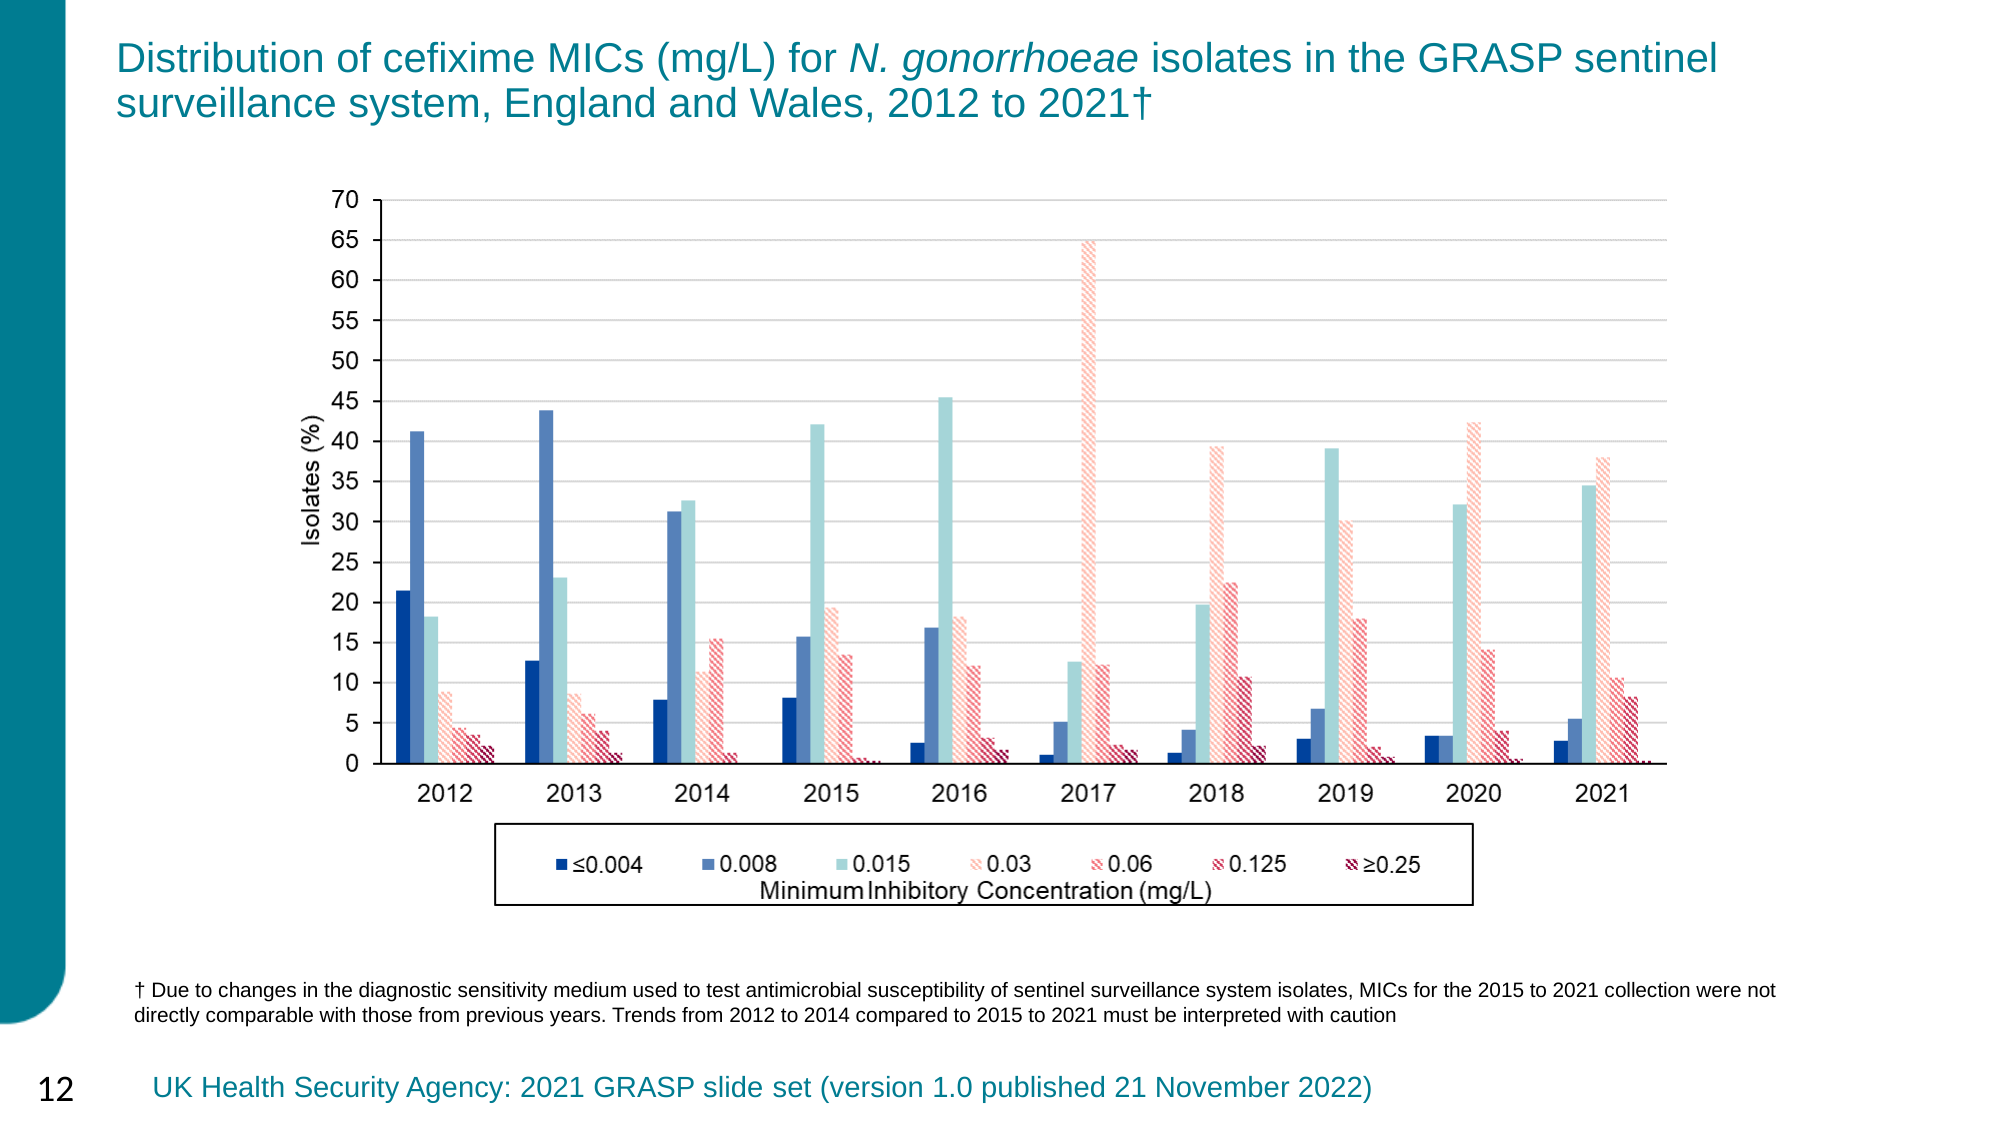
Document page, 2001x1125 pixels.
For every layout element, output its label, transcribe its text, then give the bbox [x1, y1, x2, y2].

picture [258, 171, 1717, 924]
text_box † Due to changes in the diagnostic sensitivity medium used to test antimicrobial susceptibility of sentinel surveillance system isolates, MICs for the 2015 to 2021 collection were not directly comparable with those from previous years. Trends from 2012 to 2014 compared to 2015 to 2021 must be interpreted with caution [119, 969, 1856, 1034]
text_box UK Health Security Agency: 2021 GRASP slide set (version 1.0 published 21 November 2022) [137, 1056, 1780, 1116]
text_box [21, 1056, 120, 1117]
title Distribution of cefixime MICs (mg/L) for N. gonorrhoeae isolates in the GRASP sentinel surveillance system, England and Wales, 2012 to 2021† [101, 29, 1926, 189]
